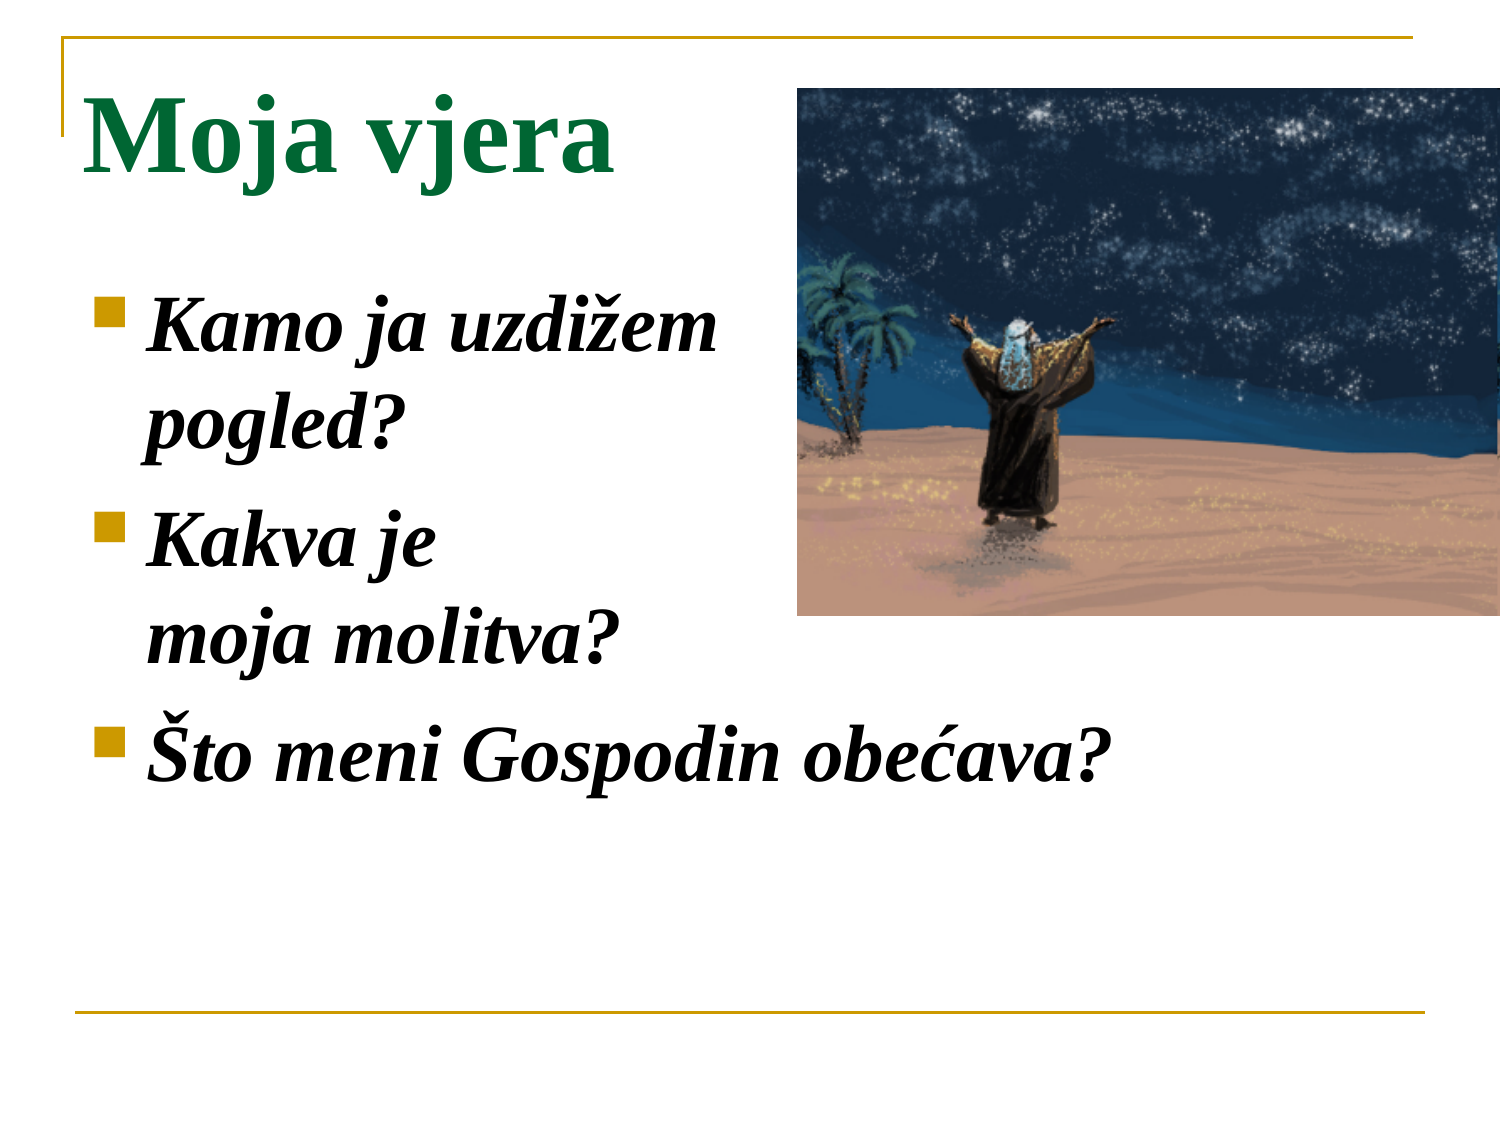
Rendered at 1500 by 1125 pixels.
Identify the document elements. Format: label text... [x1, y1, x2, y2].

picture [797, 88, 1500, 616]
title Moja vjera [67, 33, 1418, 221]
list Kamo ja uzdižem pogled? Kakva je moja molitva? Što meni Gospodin obećava? [74, 262, 1300, 1006]
